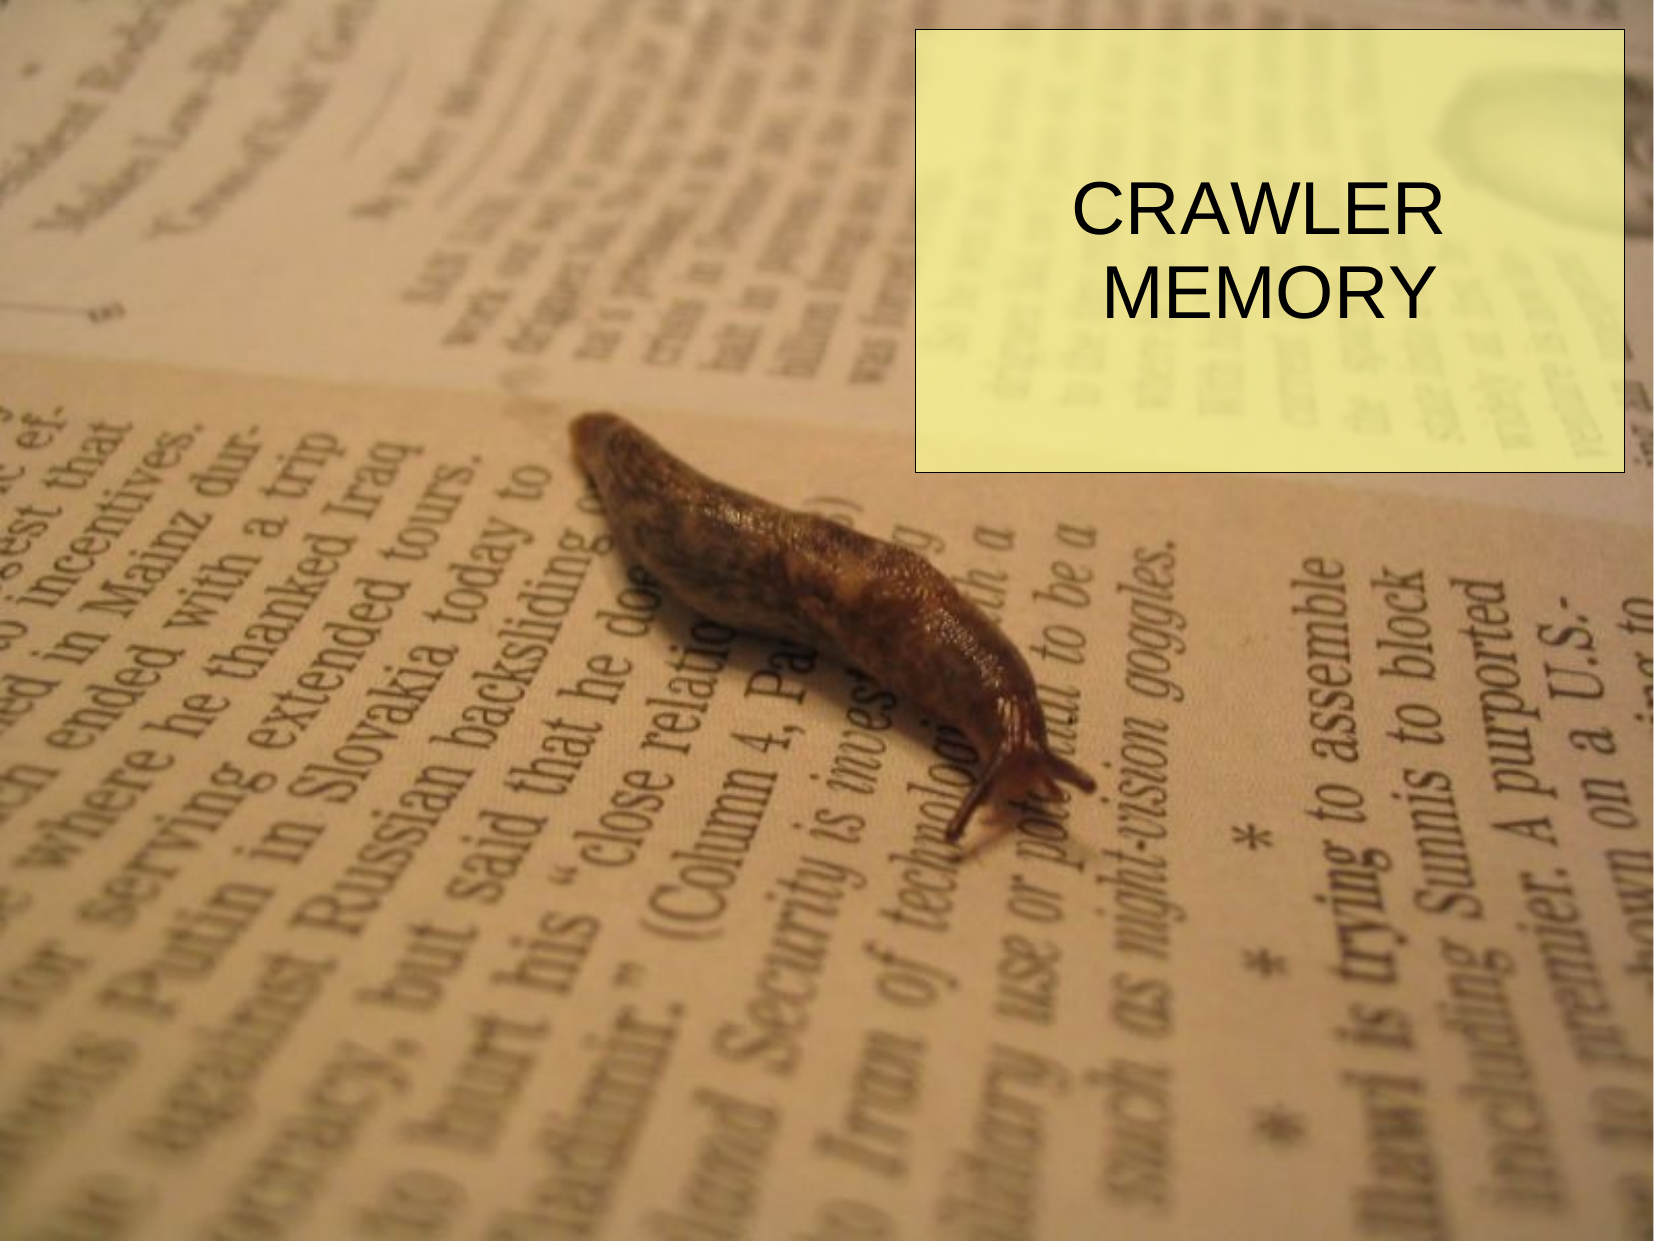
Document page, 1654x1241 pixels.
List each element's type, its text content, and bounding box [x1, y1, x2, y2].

picture [0, 0, 1654, 1241]
text_box CRAWLER MEMORY [915, 29, 1625, 473]
